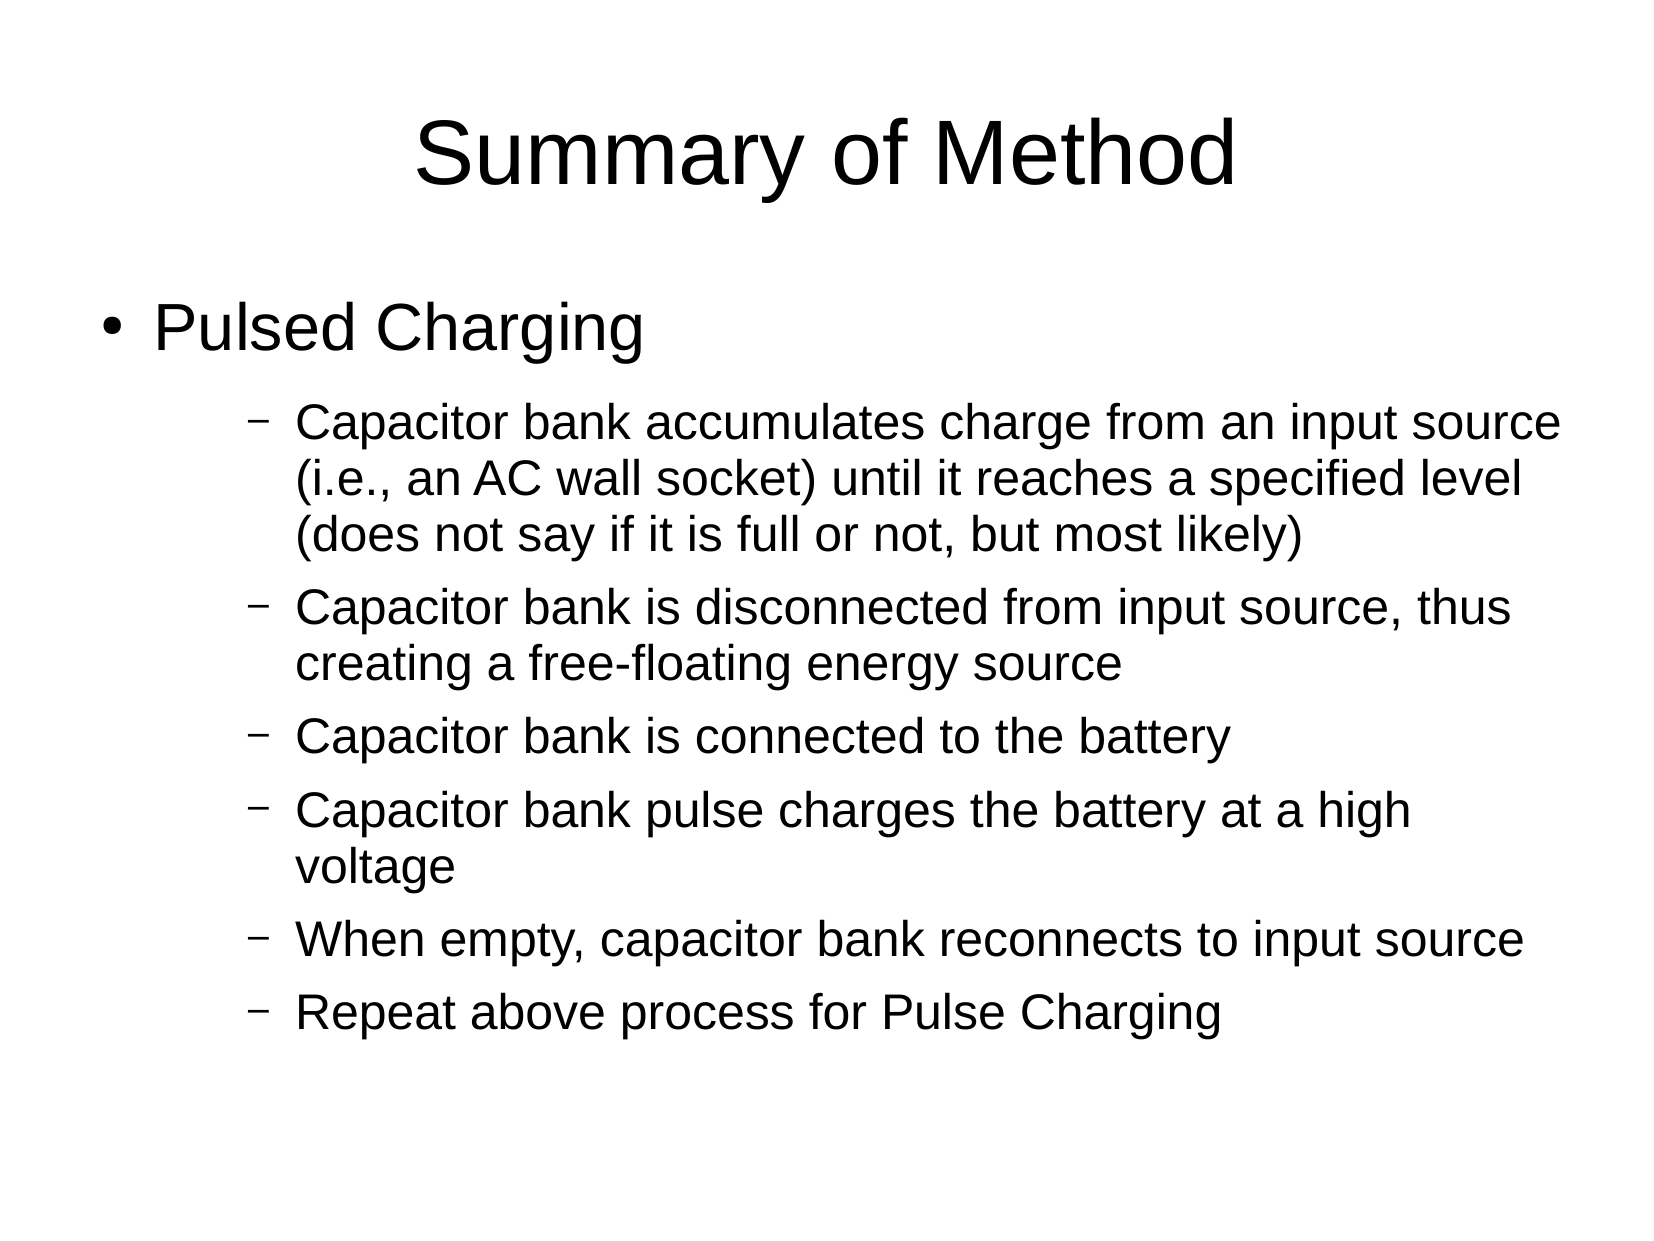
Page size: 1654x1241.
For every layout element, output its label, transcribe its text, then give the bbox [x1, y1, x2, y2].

title Summary of Method [82, 49, 1571, 257]
list Pulsed Charging Capacitor bank accumulates charge from an input source (i.e., an AC wall socket) until it reaches a specified level (does not say if it is full or not, but most likely) Capacitor bank is disconnected from input source, thus creating a free-floating energy source Capacitor bank is connected to the battery Capacitor bank pulse charges the battery at a high voltage When empty, capacitor bank reconnects to input source Repeat above process for Pulse Charging [82, 290, 1571, 1109]
